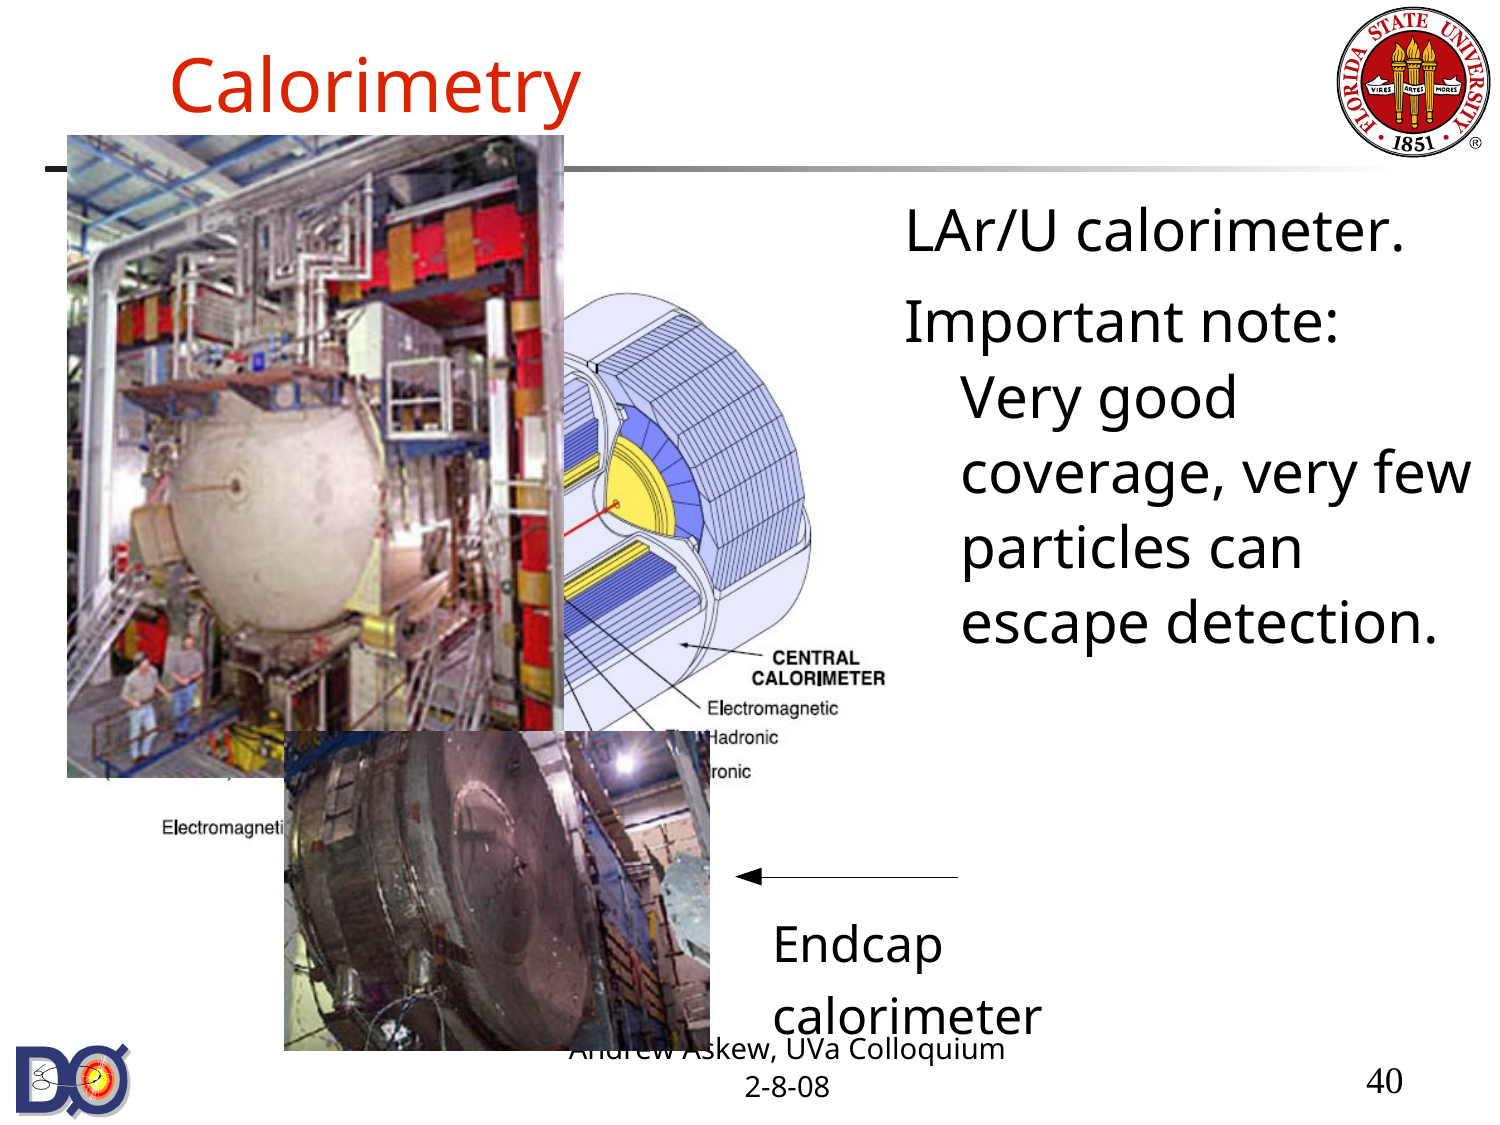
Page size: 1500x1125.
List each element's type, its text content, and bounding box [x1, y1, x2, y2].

picture [1335, 5, 1492, 159]
list LAr/U calorimeter. Important note: Very good coverage, very few particles can escape detection. [904, 190, 1473, 974]
picture [9, 1042, 134, 1122]
text_box Endcap calorimeter [772, 904, 1225, 962]
title Calorimetry [168, 29, 1313, 137]
picture [1, 135, 902, 1051]
